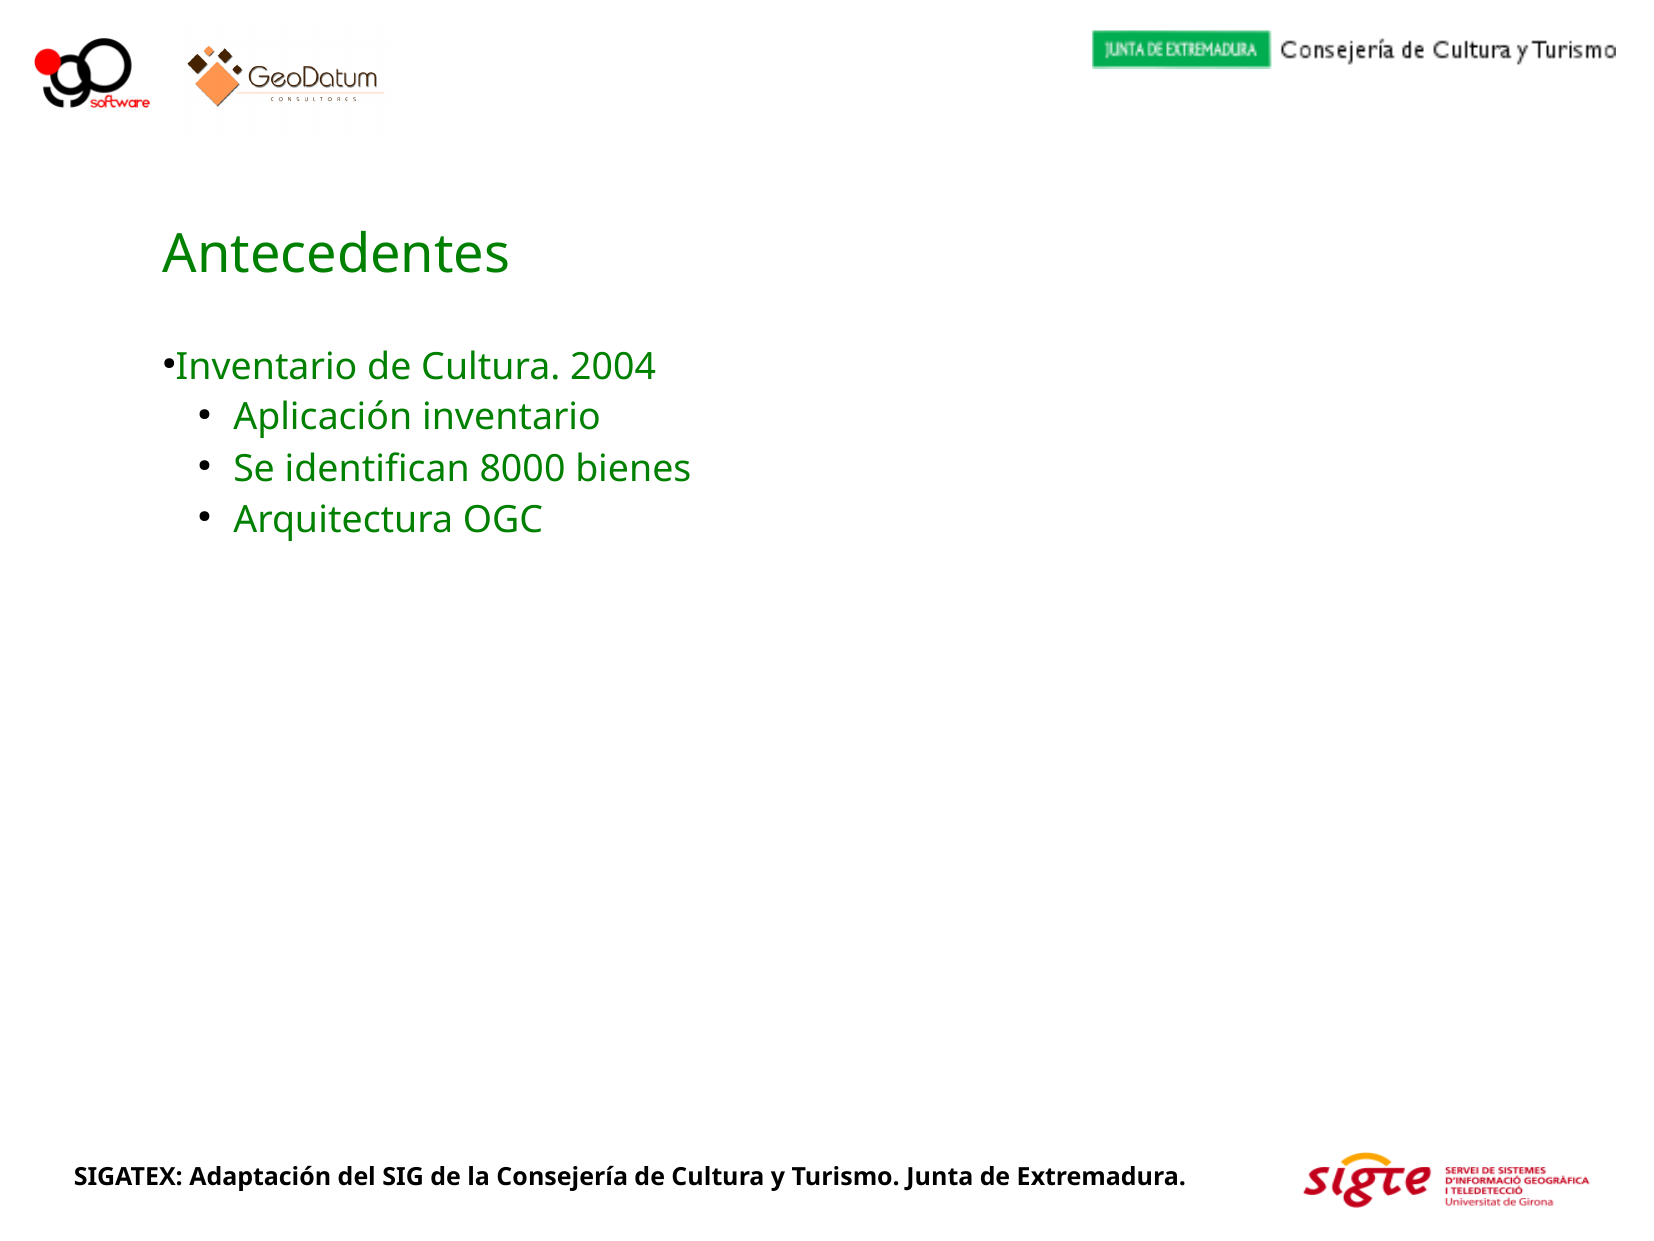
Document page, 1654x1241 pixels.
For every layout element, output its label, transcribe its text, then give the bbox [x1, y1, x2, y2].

text_box SIGATEX: Adaptación del SIG de la Consejería de Cultura y Turismo. Junta de Extremadura. [59, 1151, 1299, 1200]
picture [1299, 1151, 1592, 1211]
text_box Antecedentes Inventario de Cultura. 2004 Aplicación inventario Se identifican 8000 bienes Arquitectura OGC [147, 206, 886, 562]
picture [177, 18, 394, 137]
picture [29, 30, 155, 119]
picture [1092, 29, 1616, 70]
